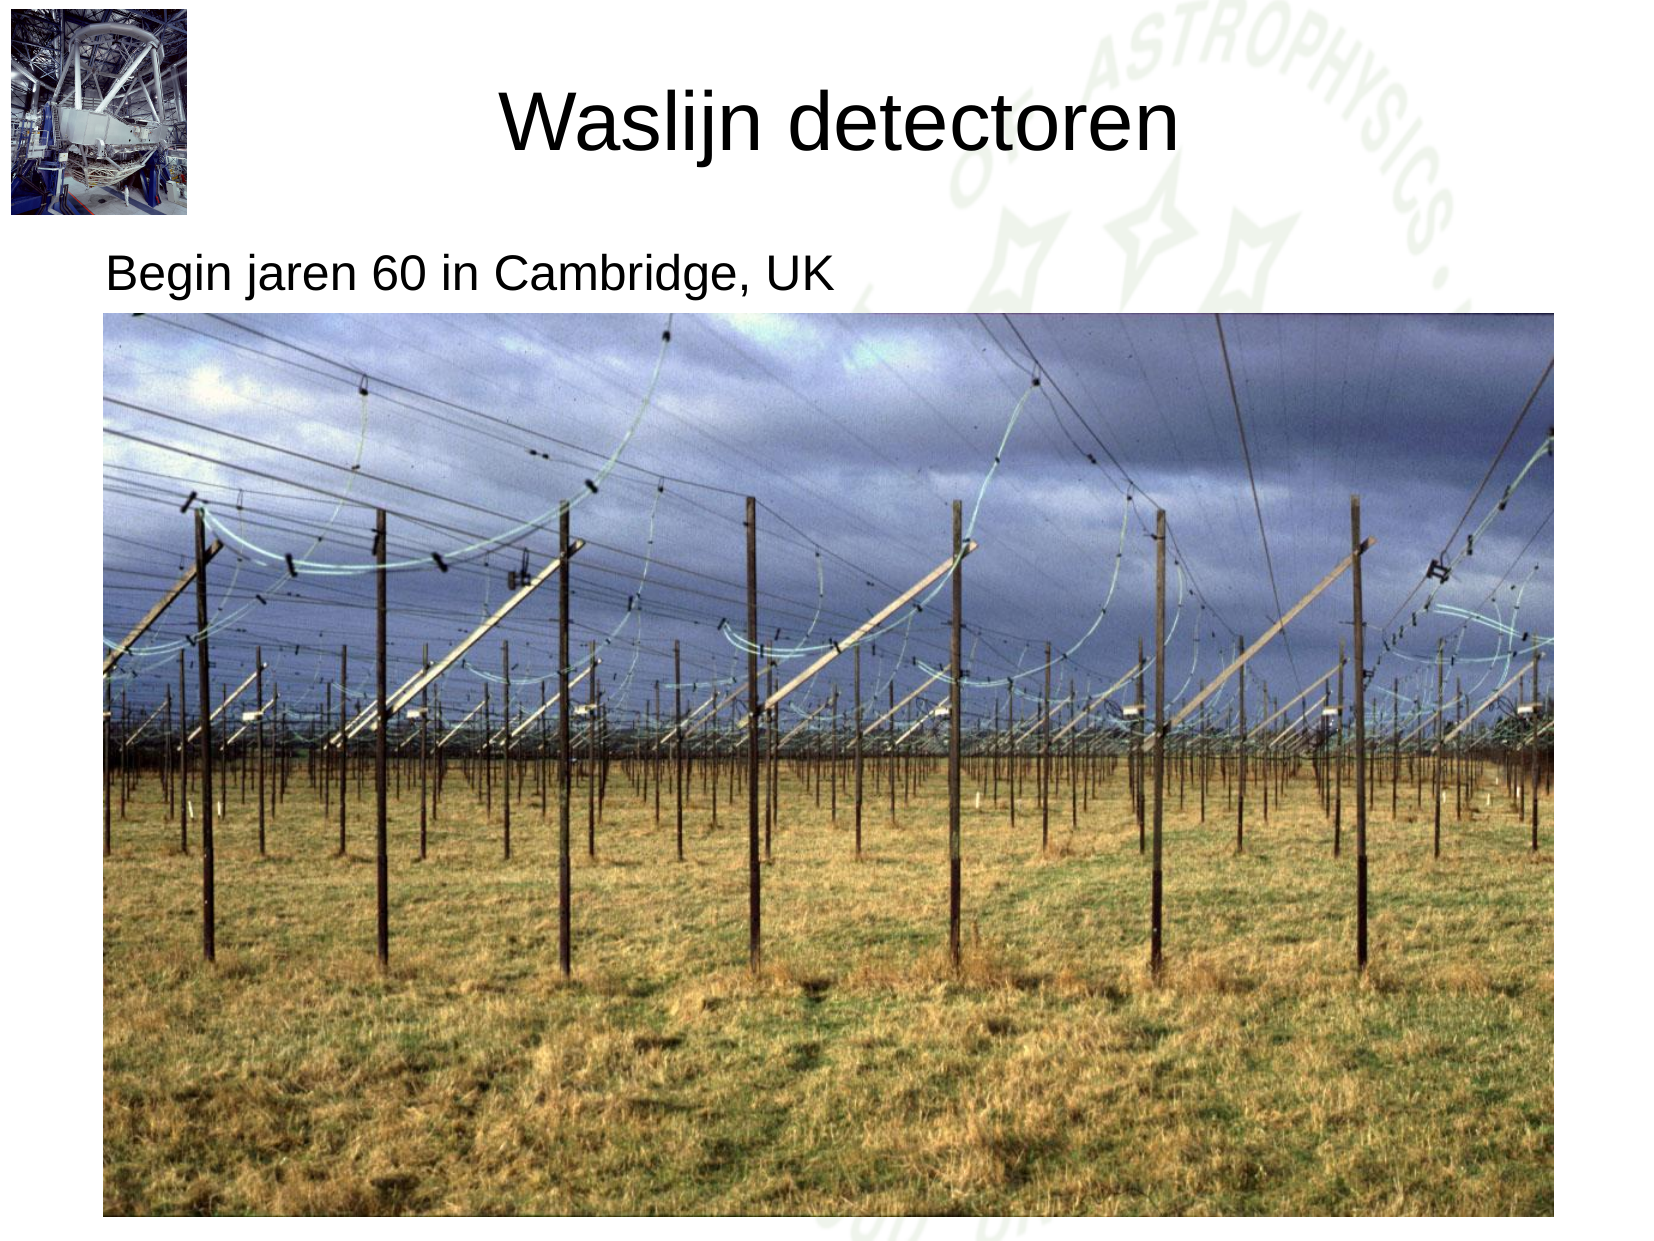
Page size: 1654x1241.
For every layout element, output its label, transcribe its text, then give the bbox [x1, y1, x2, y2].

text_box Begin jaren 60 in Cambridge, UK [90, 238, 852, 309]
text_box Waslijn detectoren [484, 67, 1196, 176]
picture [0, 0, 1654, 1241]
